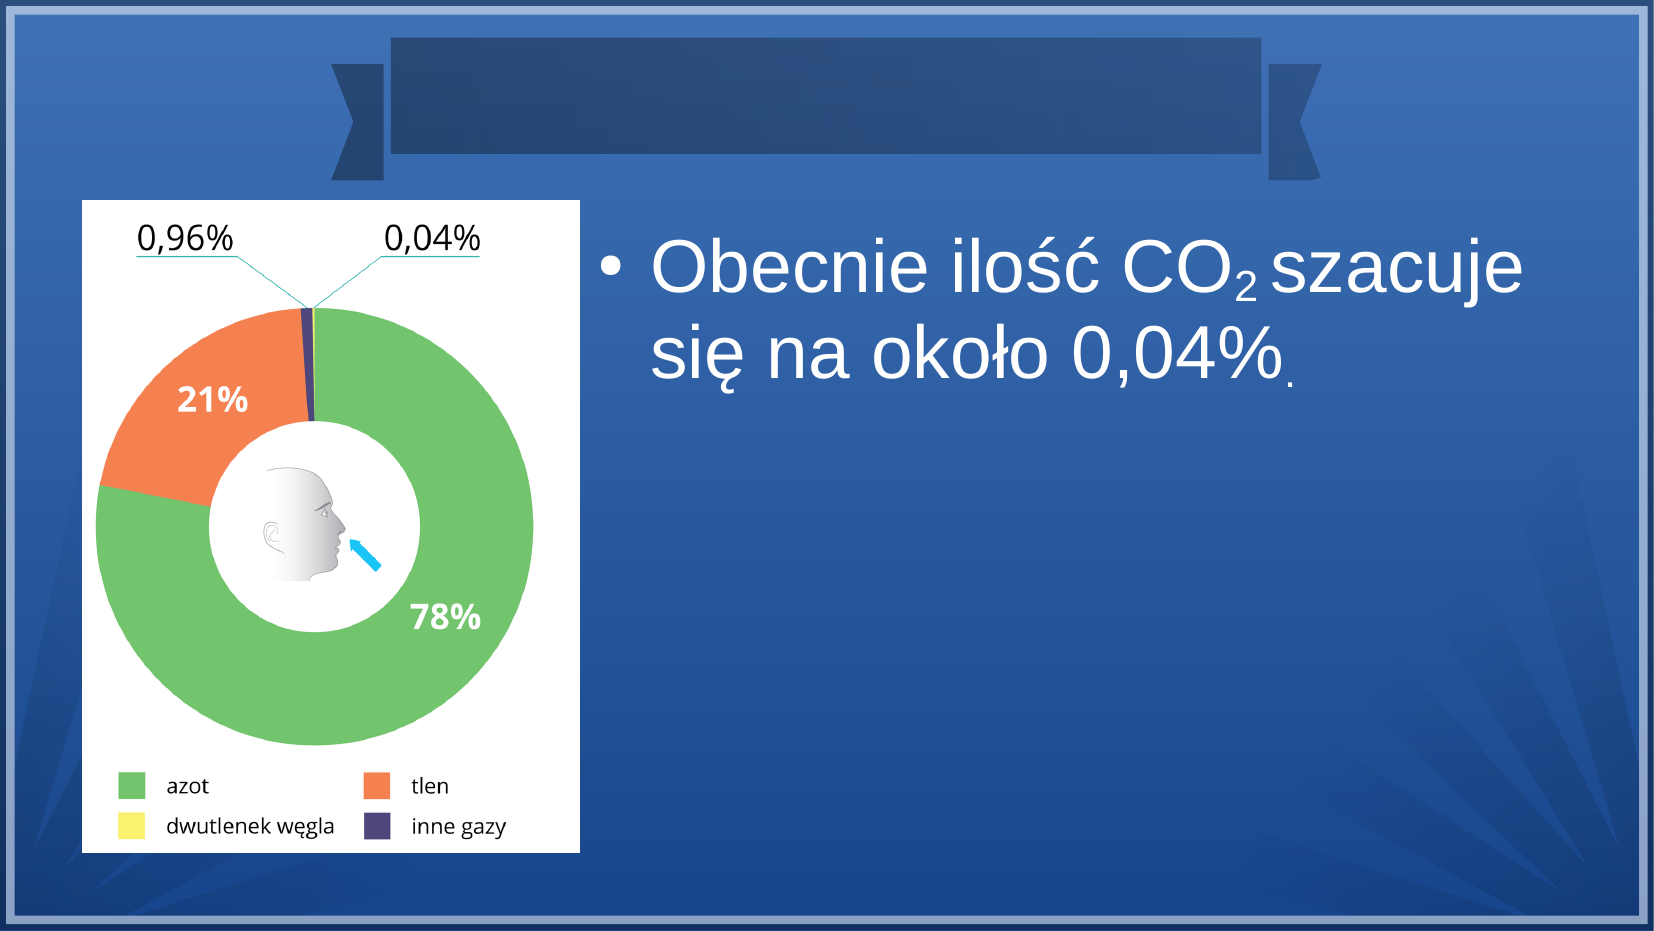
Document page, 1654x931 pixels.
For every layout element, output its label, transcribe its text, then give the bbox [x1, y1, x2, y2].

list Obecnie ilość CO2 szacuje się na około 0,04%. [580, 224, 1571, 848]
picture [82, 200, 580, 853]
